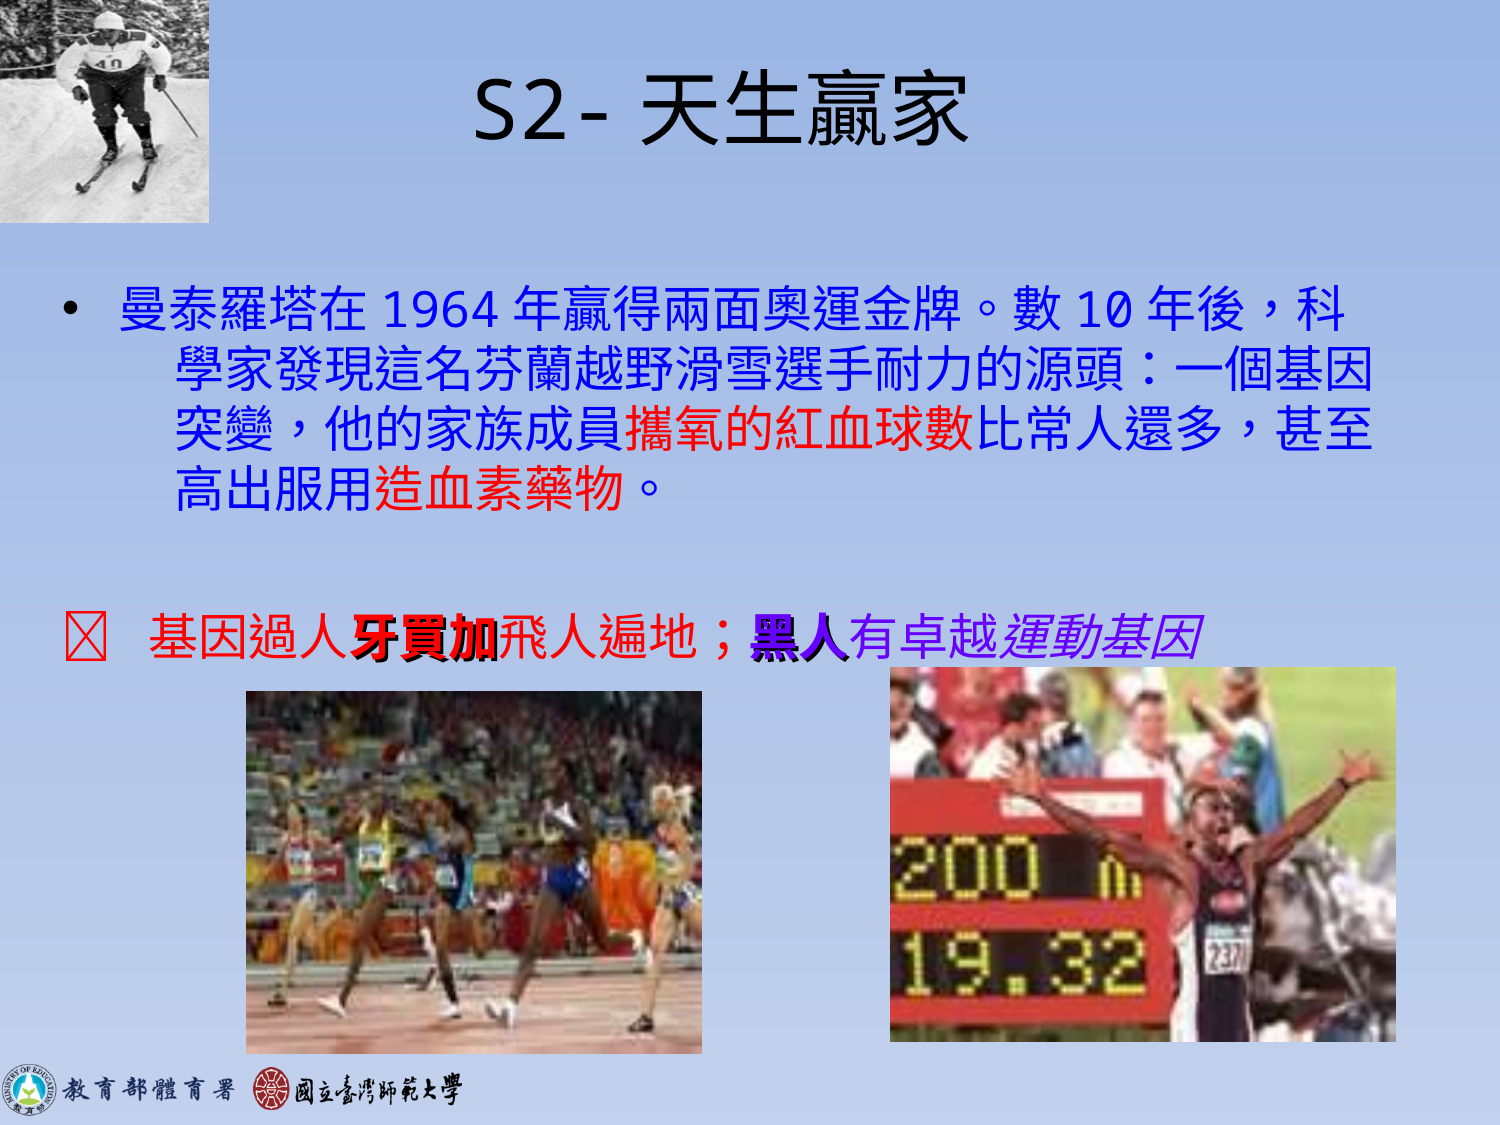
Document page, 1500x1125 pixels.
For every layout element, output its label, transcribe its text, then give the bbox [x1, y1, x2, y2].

list 曼泰羅塔在1964年贏得兩面奧運金牌。數10年後，科學家發現這名芬蘭越野滑雪選手耐力的源頭：一個基因突變，他的家族成員攜氧的紅血球數比常人還多，甚至高出服用造血素藥物。 [46, 269, 1407, 549]
picture [0, 0, 209, 223]
title S2-天生贏家 [209, 31, 1365, 182]
picture [890, 667, 1396, 1042]
text_box  基因過人牙買加飛人遍地；黑人有卓越運動基因 [46, 597, 1500, 674]
picture [246, 691, 702, 1054]
